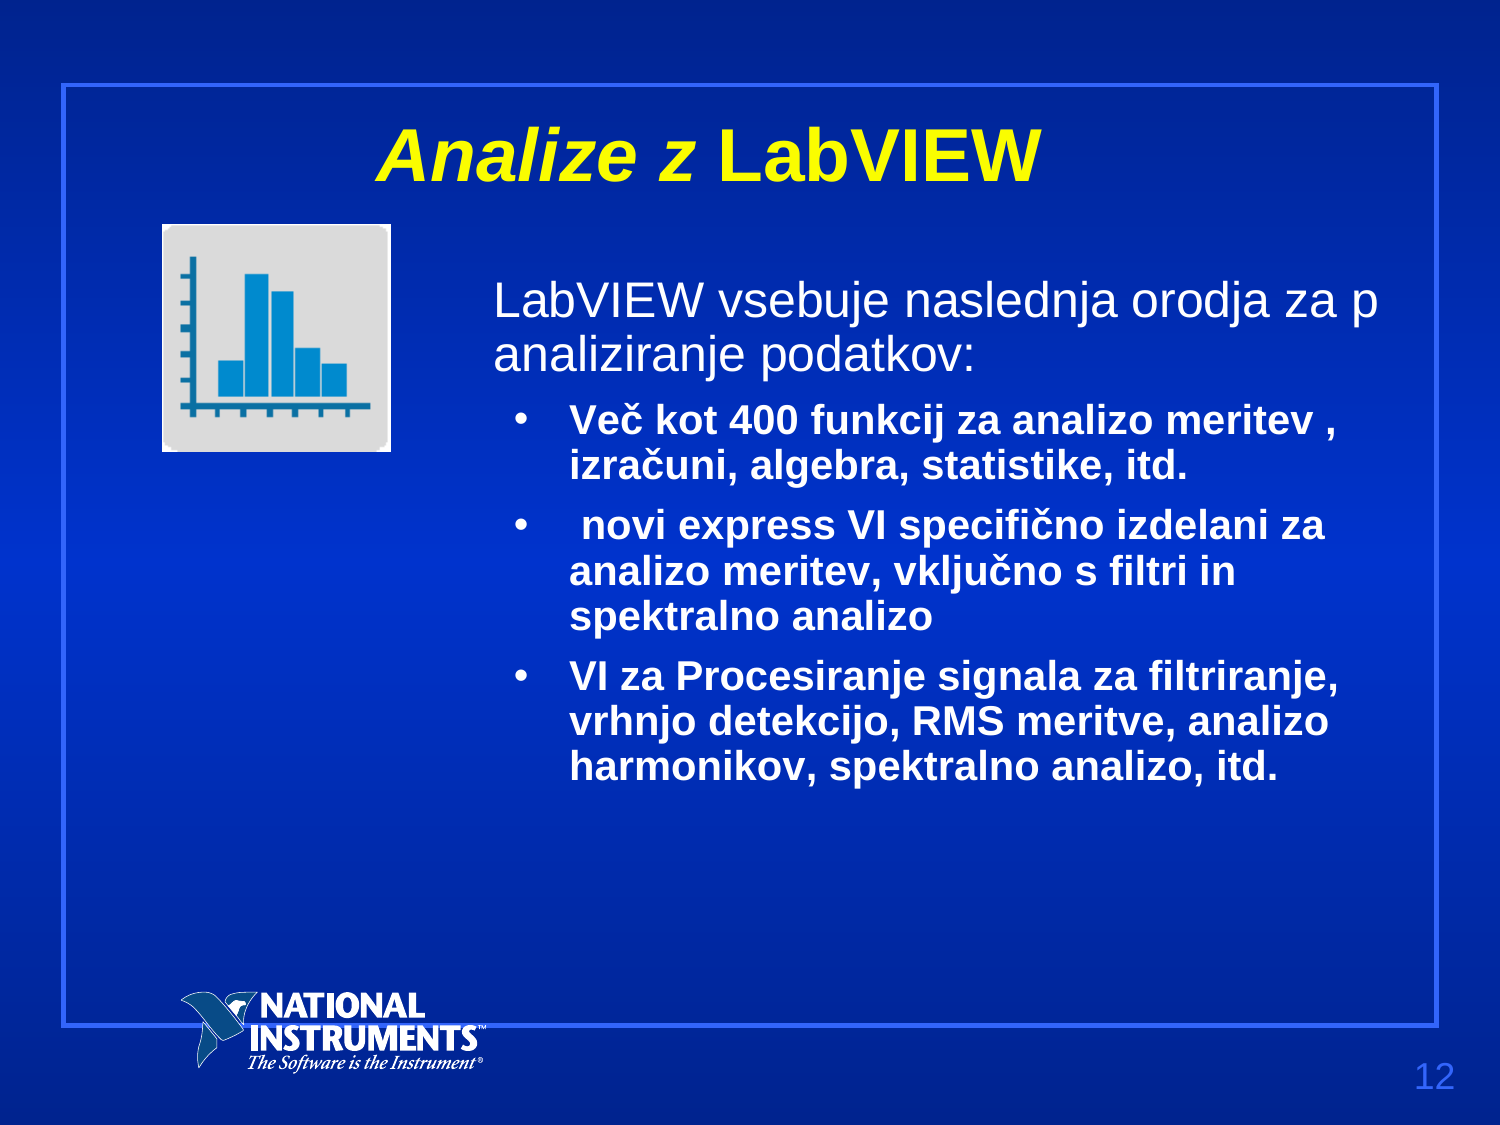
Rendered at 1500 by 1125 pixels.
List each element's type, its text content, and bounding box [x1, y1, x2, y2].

title Analize z LabVIEW [53, 101, 1366, 202]
list LabVIEW vsebuje naslednja orodja za p analiziranje podatkov: Več kot 400 funkcij za analizo meritev , izračuni, algebra, statistike, itd. novi express VI specifično izdelani za analizo meritev, vključno s filtri in spektralno analizo VI za Procesiranje signala za filtriranje, vrhnjo detekcijo, RMS meritve, analizo harmonikov, spektralno analizo, itd. [478, 267, 1404, 868]
chart [162, 224, 391, 452]
